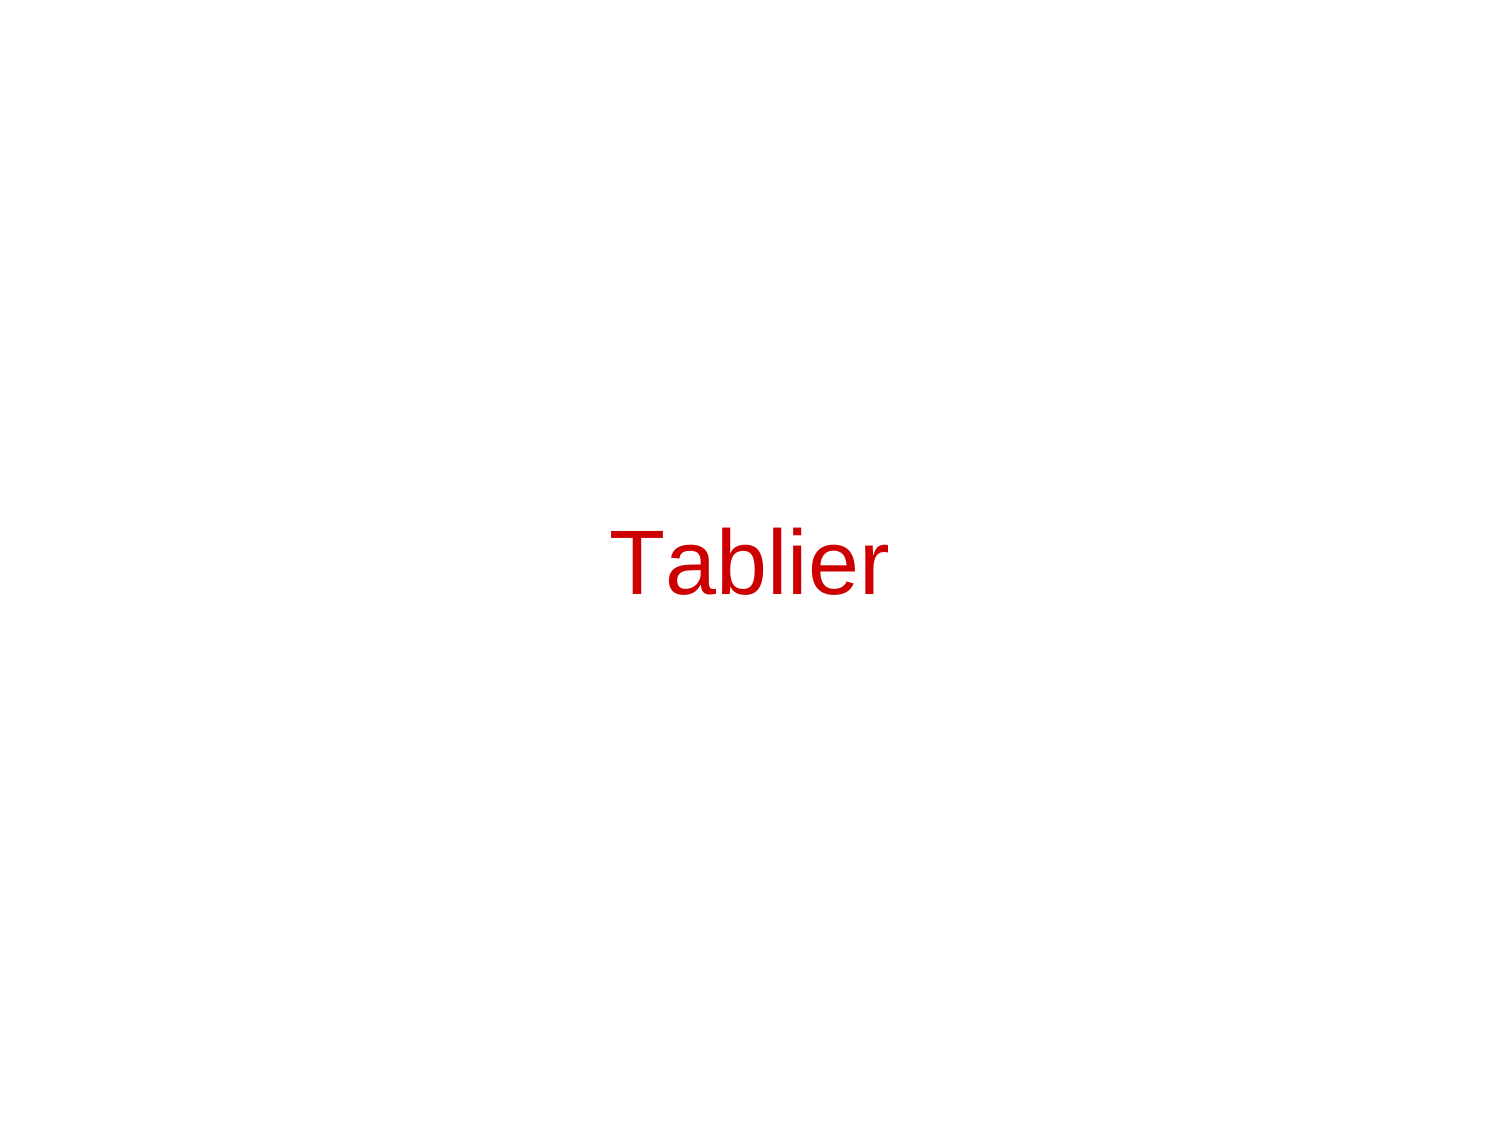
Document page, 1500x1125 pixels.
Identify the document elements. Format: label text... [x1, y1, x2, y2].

title Tablier [112, 468, 1388, 657]
